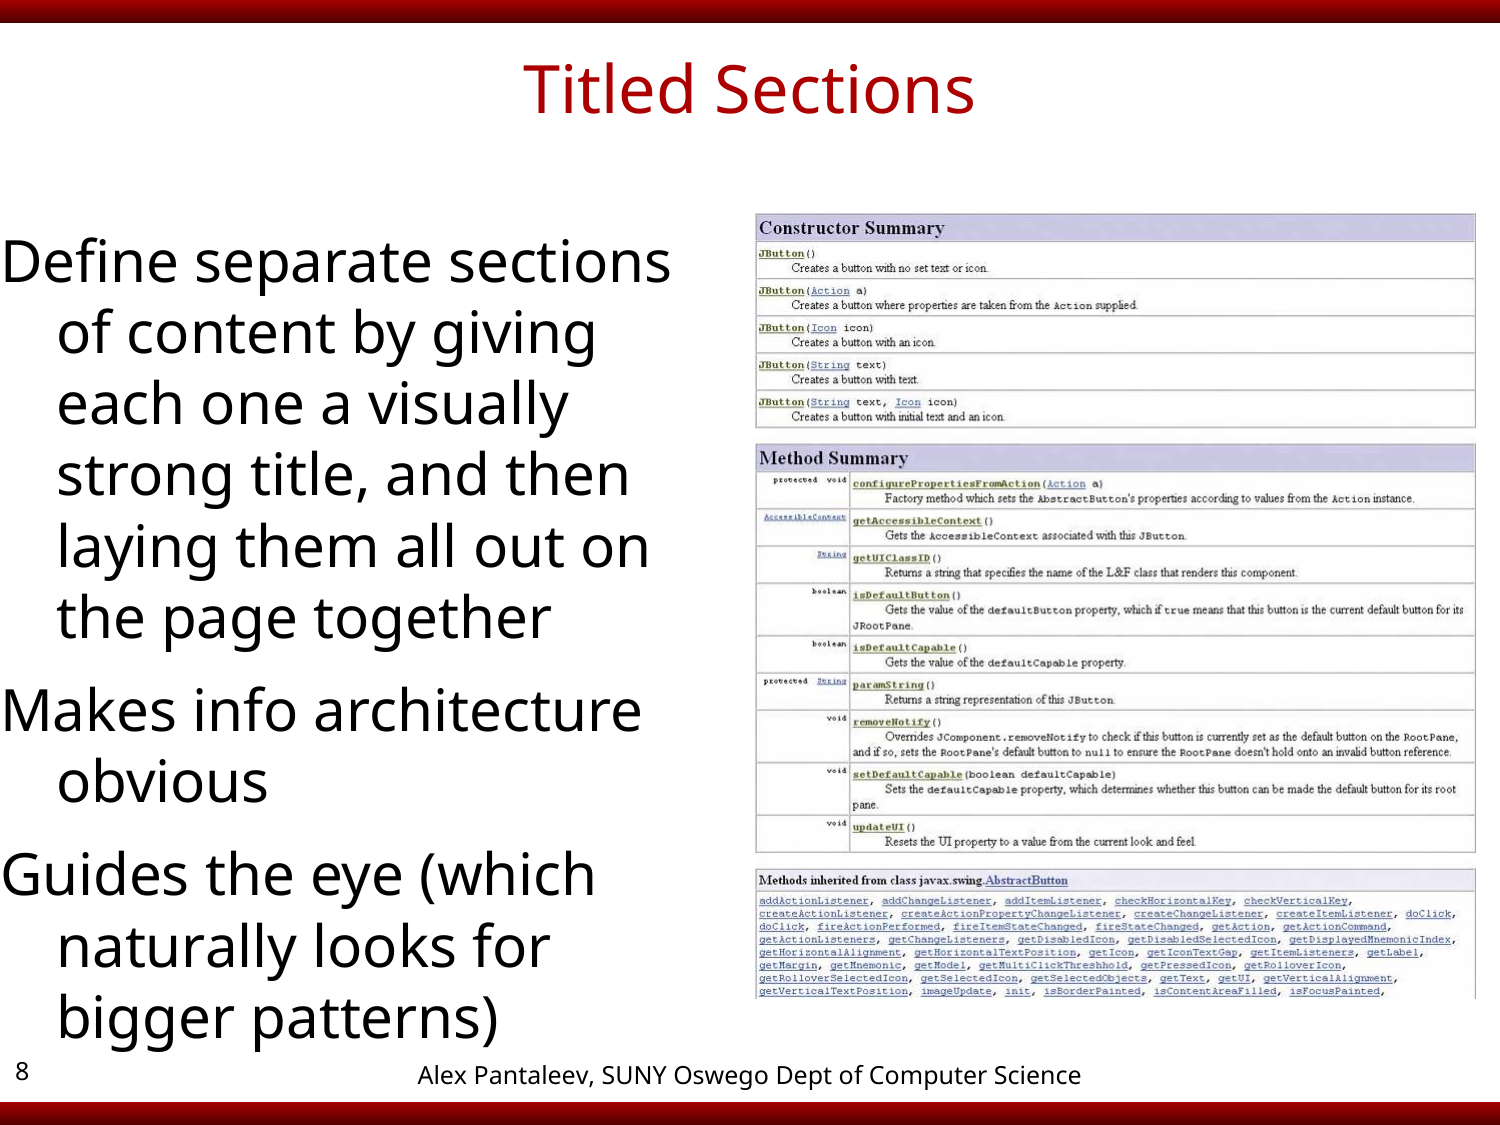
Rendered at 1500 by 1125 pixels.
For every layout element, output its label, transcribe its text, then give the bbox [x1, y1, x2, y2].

list Define separate sections of content by giving each one a visually strong title, and then laying them all out on the page together Makes info architecture obvious Guides the eye (which naturally looks for bigger patterns) [0, 224, 720, 1063]
title Titled Sections [0, 24, 1500, 150]
picture [755, 213, 1476, 999]
